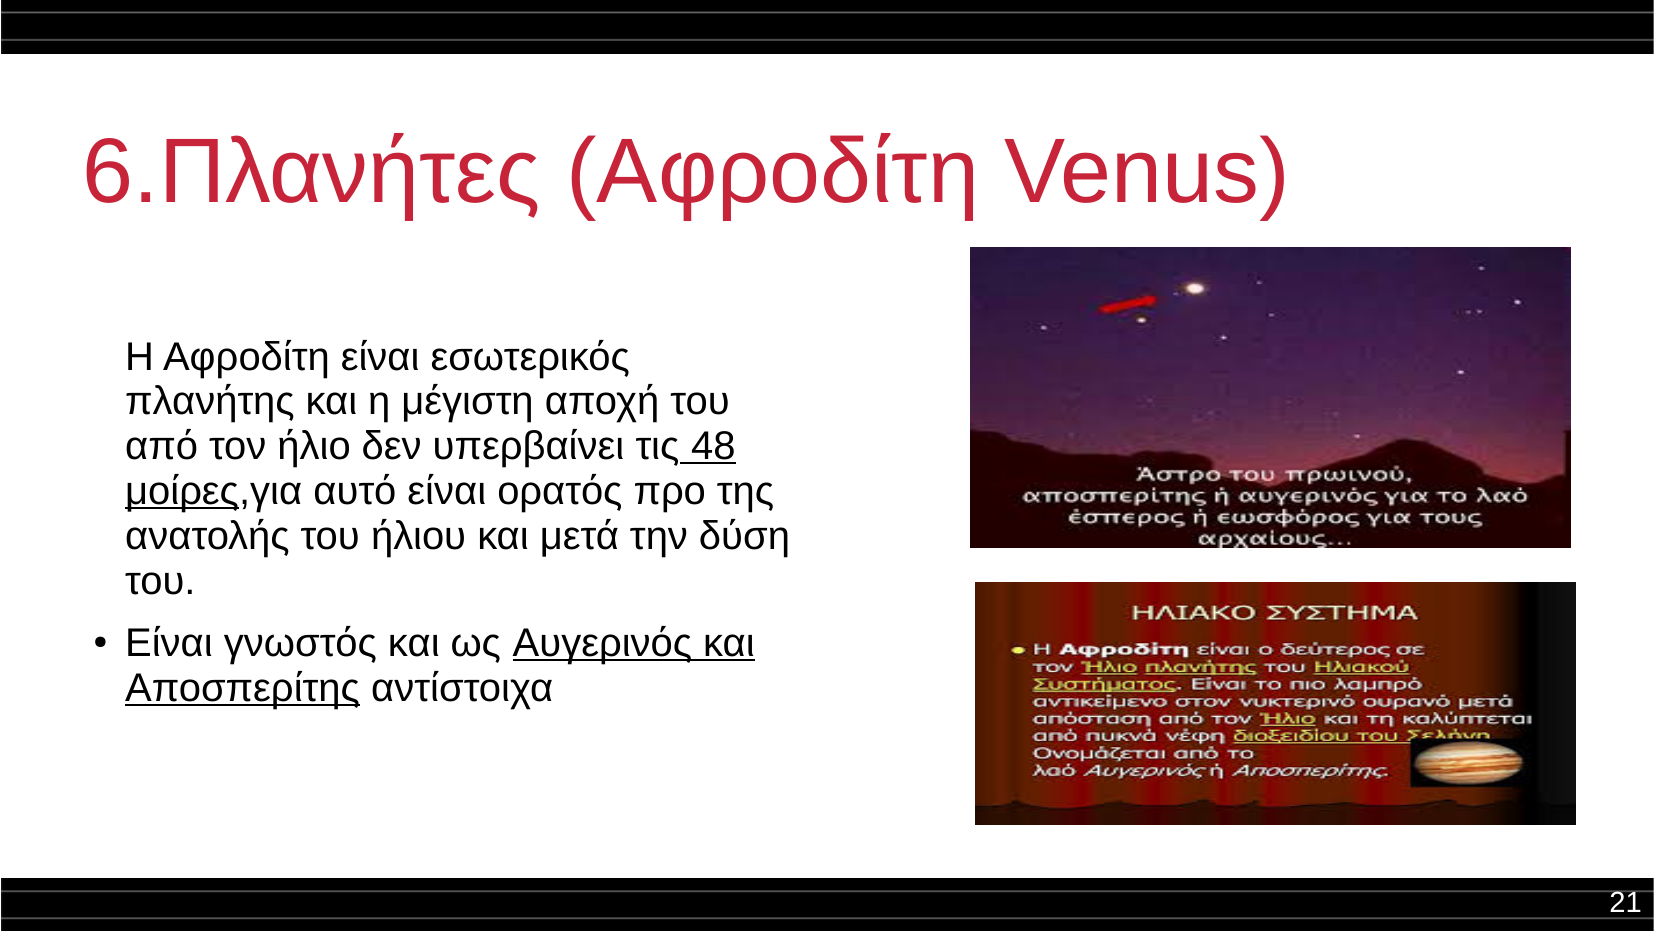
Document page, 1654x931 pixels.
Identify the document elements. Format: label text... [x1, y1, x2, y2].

list Η Αφροδίτη είναι εσωτερικός πλανήτης και η μέγιστη αποχή του από τον ήλιο δεν υπερβαίνει τις 48 μοίρες,για αυτό είναι ορατός προ της ανατολής του ήλιου και μετά την δύση του. Είναι γνωστός και ως Αυγερινός και Αποσπερίτης αντίστοιχα [82, 271, 809, 713]
picture [970, 247, 1571, 549]
picture [975, 582, 1576, 826]
picture [1, 0, 1654, 54]
title 6.Πλανήτες (Αφροδίτη Venus) [82, 92, 1571, 249]
picture [1, 878, 1654, 931]
